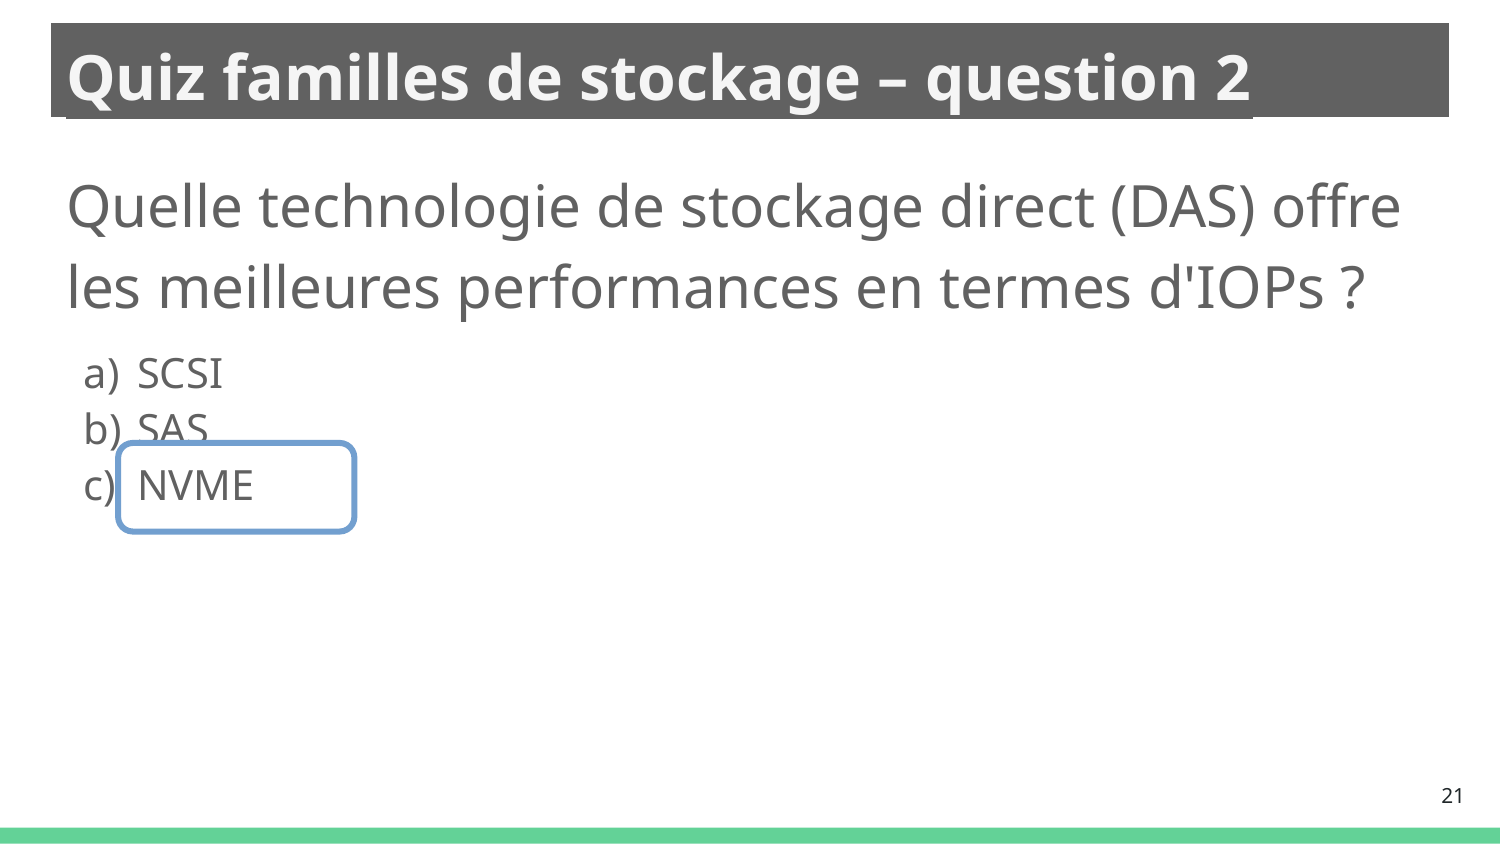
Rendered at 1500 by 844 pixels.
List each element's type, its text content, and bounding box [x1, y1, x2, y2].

title Quiz familles de stockage – question 2 [51, 23, 1449, 117]
slide_number <numéro> [1389, 764, 1480, 830]
list Quelle technologie de stockage direct (DAS) offre les meilleures performances en termes d'IOPs ? SCSI SAS NVME [51, 144, 1477, 621]
